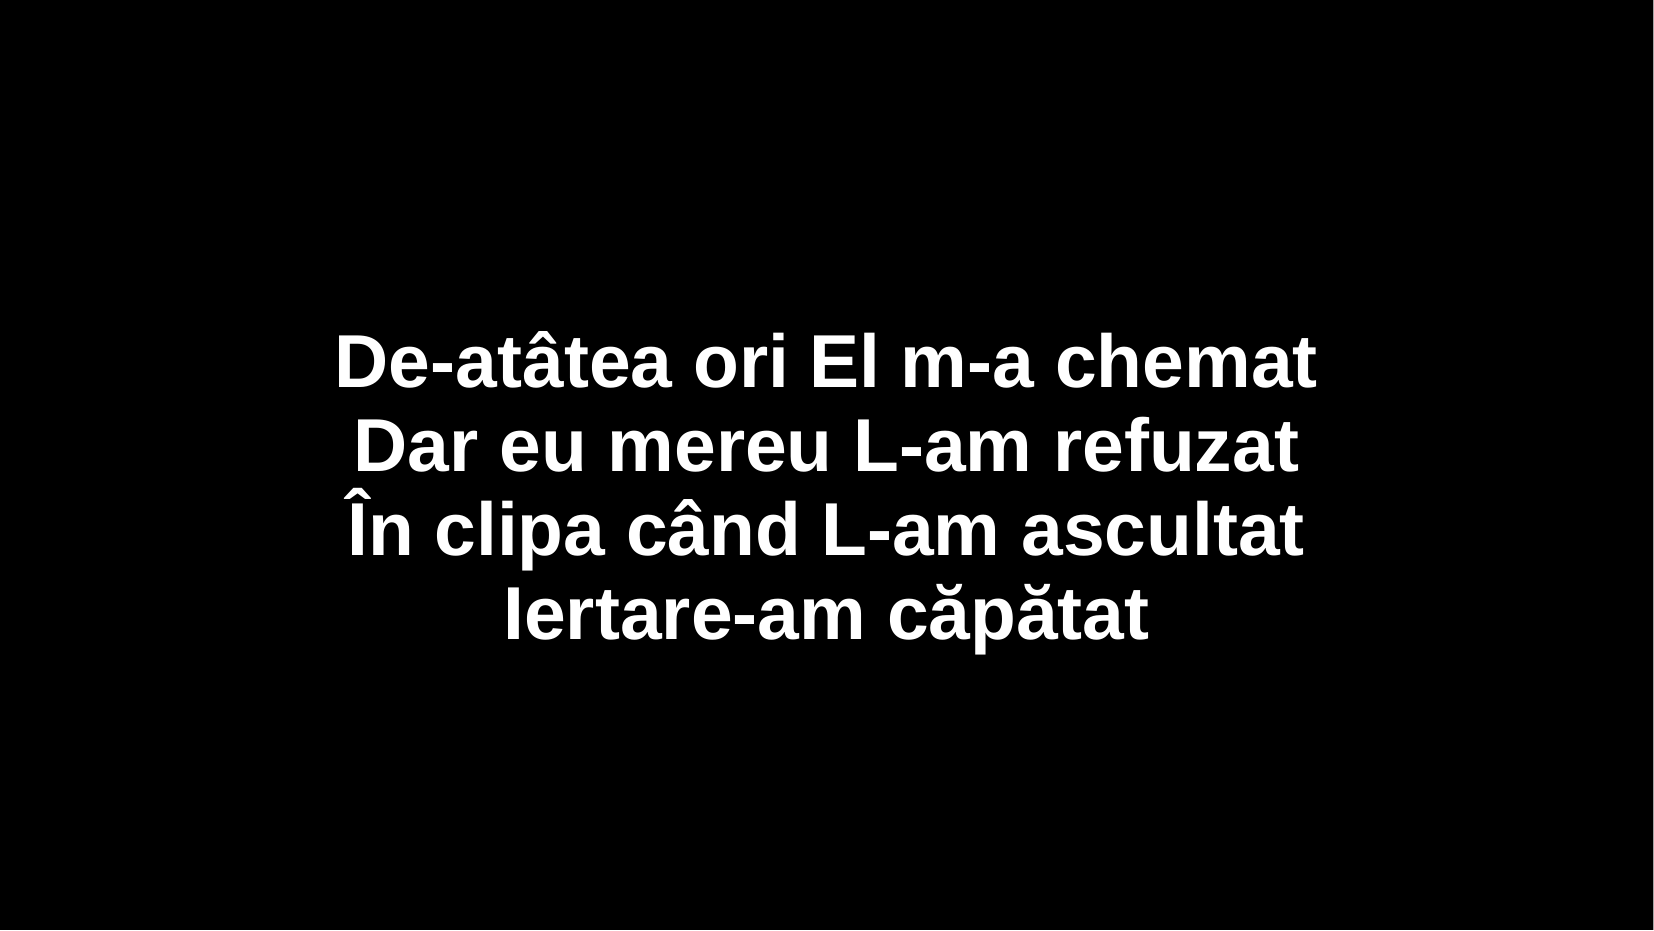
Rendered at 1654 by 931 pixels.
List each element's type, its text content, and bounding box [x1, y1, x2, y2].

subtitle De-atâtea ori El m-a chemat Dar eu mereu L-am refuzat În clipa când L-am ascultat Iertare-am căpătat [82, 109, 1571, 866]
